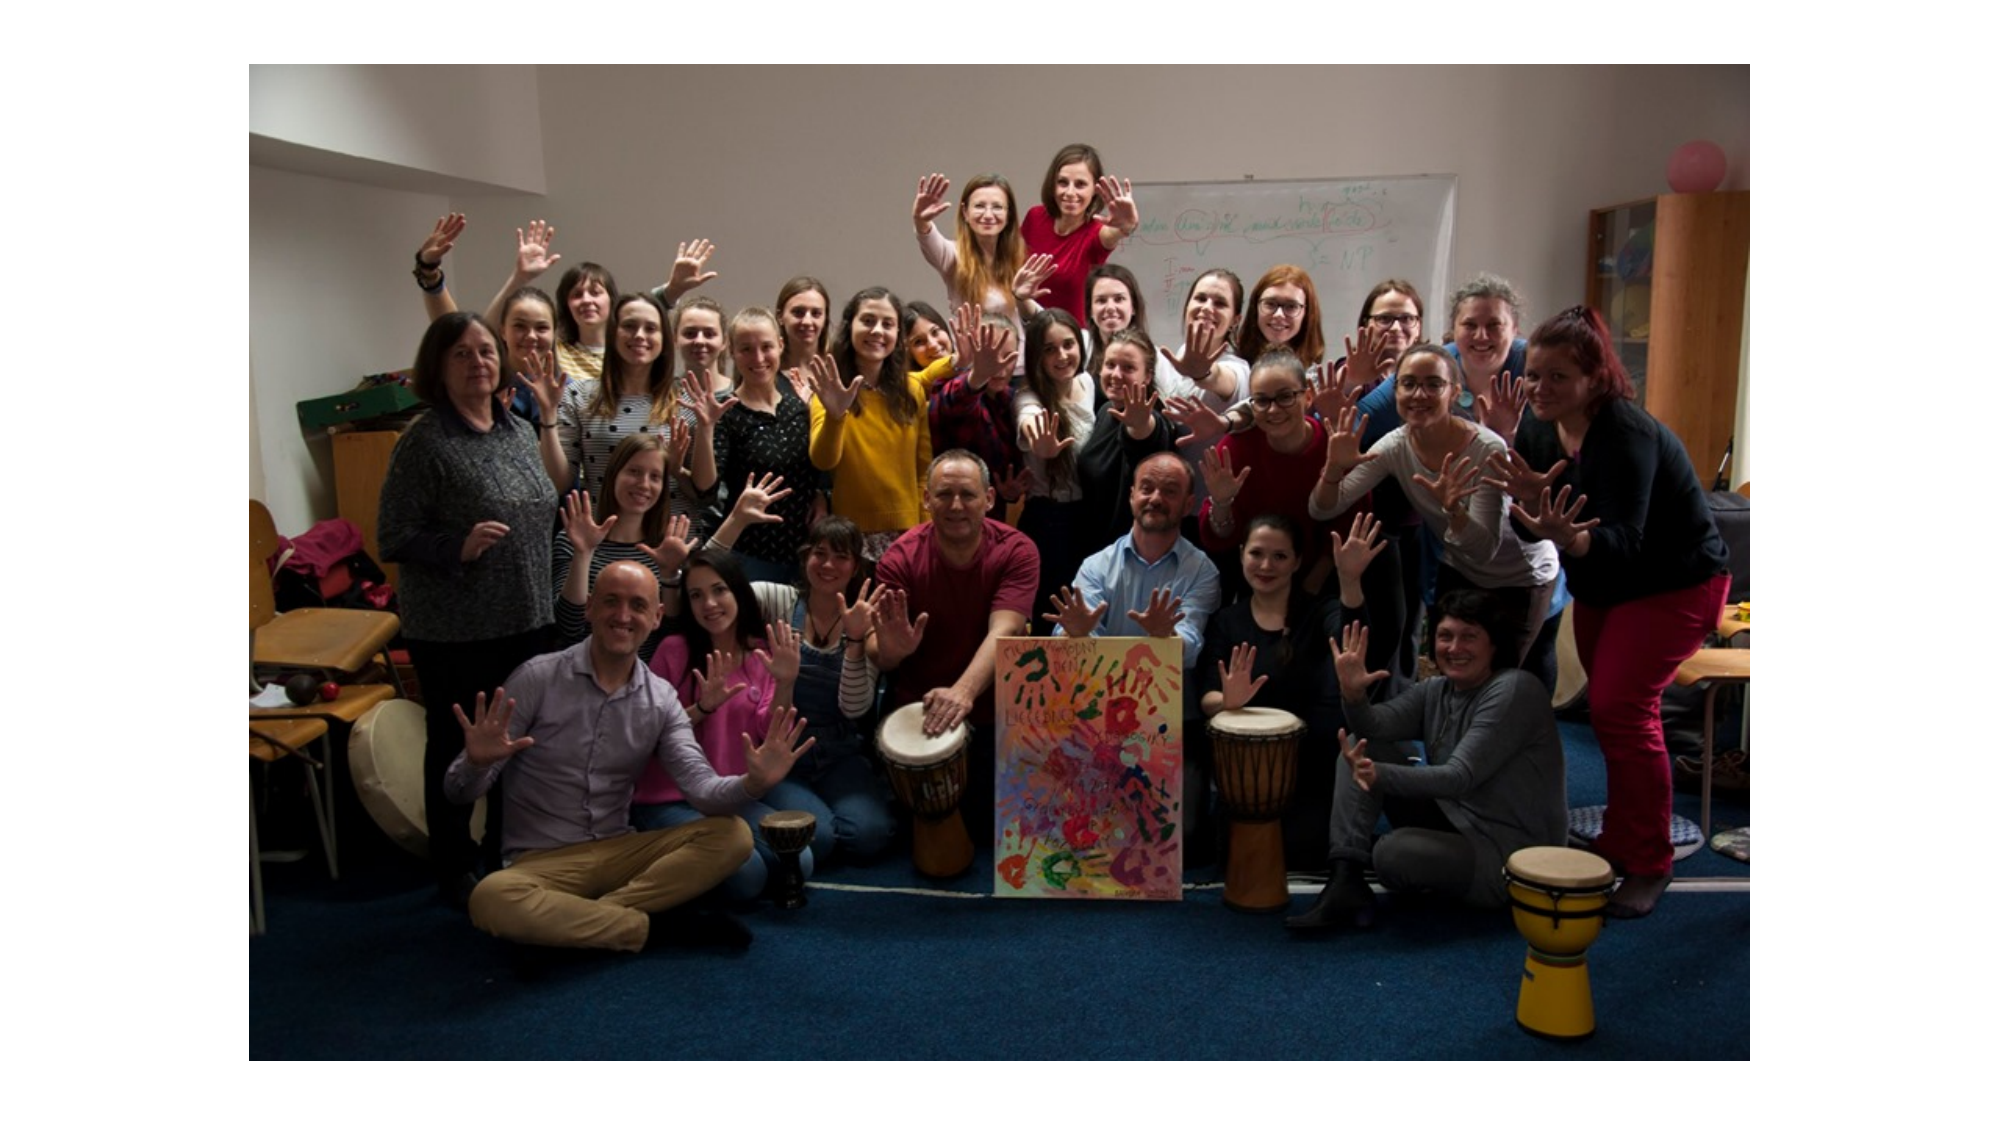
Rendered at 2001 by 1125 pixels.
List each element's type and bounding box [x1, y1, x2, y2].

picture [249, 64, 1750, 1061]
